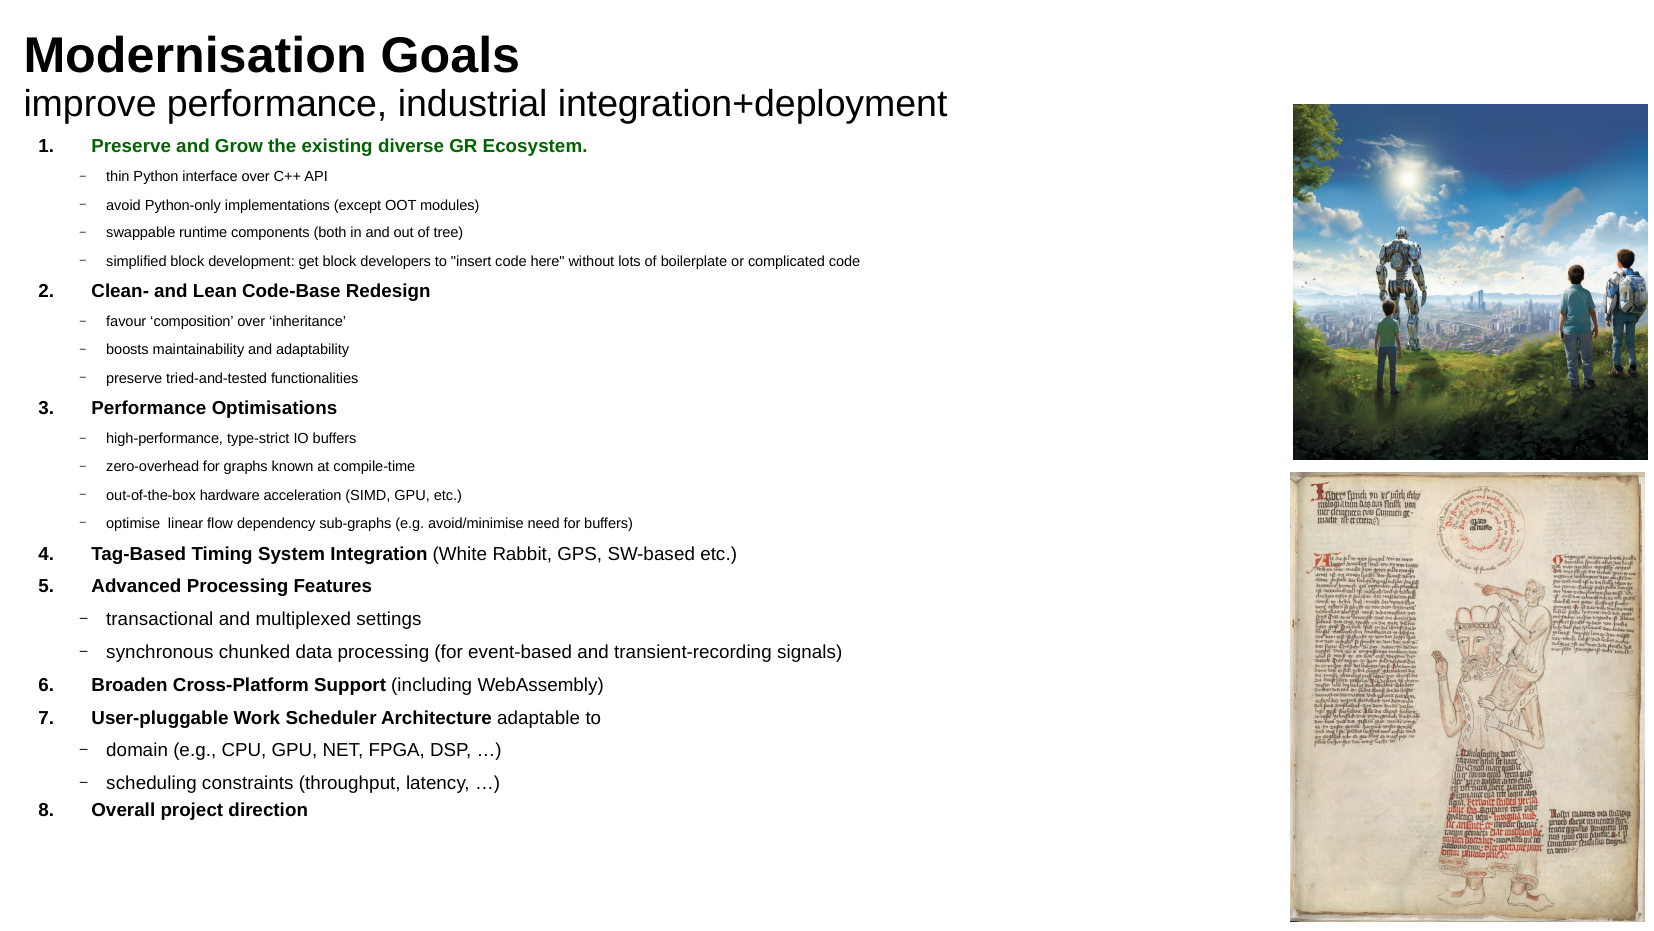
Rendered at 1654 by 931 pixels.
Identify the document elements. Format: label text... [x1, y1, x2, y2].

list Preserve and Grow the existing diverse GR Ecosystem. thin Python interface over C++ API avoid Python-only implementations (except OOT modules) swappable runtime components (both in and out of tree) simplified block development: get block developers to "insert code here" without lots of boilerplate or complicated code Clean- and Lean Code-Base Redesign favour ‘composition’ over ‘inheritance’ boosts maintainability and adaptability preserve tried-and-tested functionalities Performance Optimisations high-performance, type-strict IO buffers zero-overhead for graphs known at compile-time out-of-the-box hardware acceleration (SIMD, GPU, etc.) optimise linear flow dependency sub-graphs (e.g. avoid/minimise need for buffers) Tag-Based Timing System Integration (White Rabbit, GPS, SW-based etc.) Advanced Processing Features transactional and multiplexed settings synchronous chunked data processing (for event-based and transient-recording signals) Broaden Cross-Platform Support (including WebAssembly) User-pluggable Work Scheduler Architecture adaptable to domain (e.g., CPU, GPU, NET, FPGA, DSP, …) scheduling constraints (throughput, latency, …) Overall project direction [20, 135, 1613, 907]
title Modernisation Goals improve performance, industrial integration+deployment [23, 5, 1586, 135]
picture [1293, 104, 1648, 460]
picture [1290, 472, 1645, 922]
